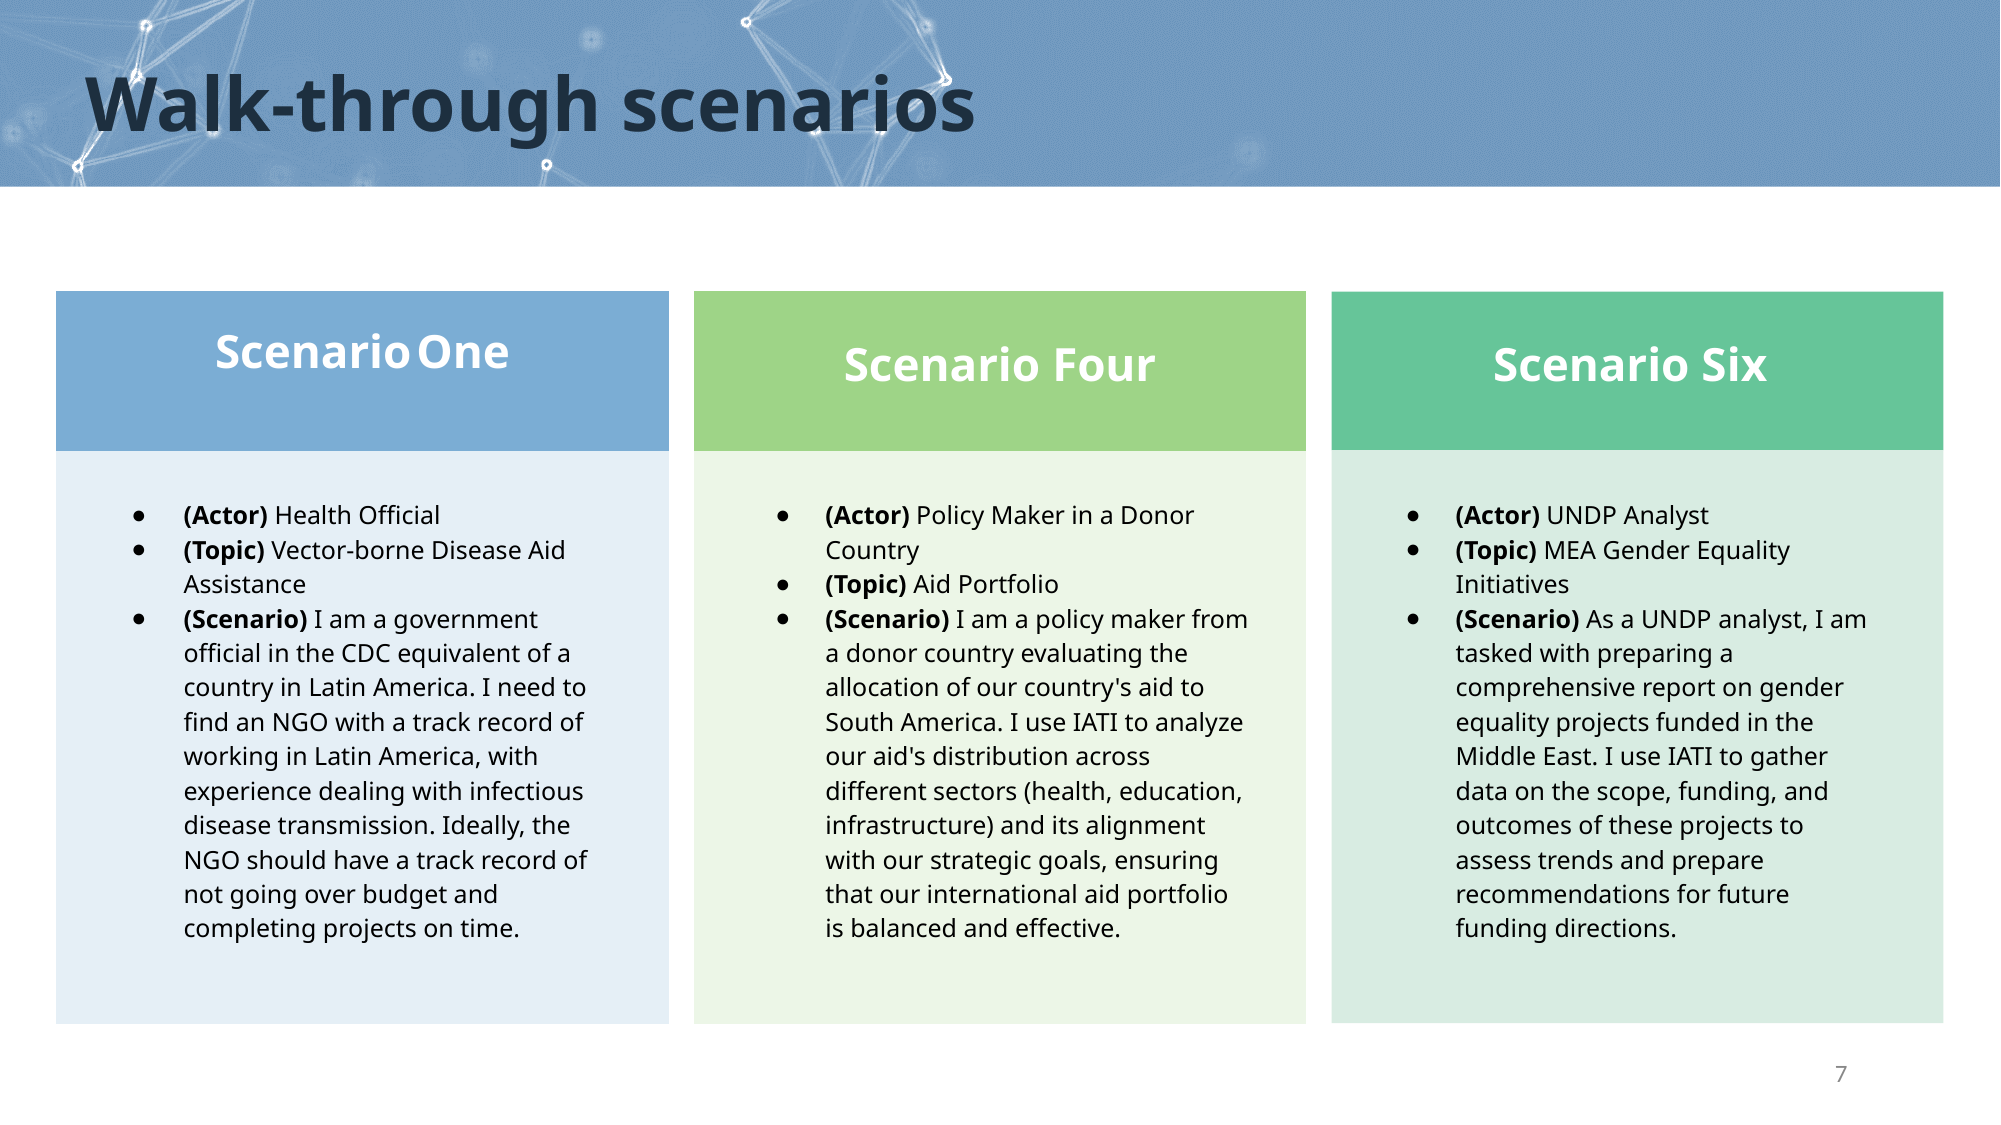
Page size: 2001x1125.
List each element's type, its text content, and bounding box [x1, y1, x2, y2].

text_box Scenario Six [1349, 326, 1912, 407]
text_box [0, 186, 2000, 1125]
text_box (Actor) Health Official (Topic) Vector-borne Disease Aid Assistance (Scenario) I am a government official in the CDC equivalent of a country in Latin America. I need to find an NGO with a track record of working in Latin America, with experience dealing with infectious disease transmission. Ideally, the NGO should have a track record of not going over budget and completing projects on time. [93, 480, 623, 985]
picture [56, 291, 669, 1024]
text_box (Actor) UNDP Analyst (Topic) MEA Gender Equality Initiatives (Scenario) As a UNDP analyst, I am tasked with preparing a comprehensive report on gender equality projects funded in the Middle East. I use IATI to gather data on the scope, funding, and outcomes of these projects to assess trends and prepare recommendations for future funding directions. [1365, 480, 1895, 985]
slide_number <number> [1412, 1042, 1863, 1103]
text_box (Actor) Policy Maker in a Donor Country (Topic) Aid Portfolio (Scenario) I am a policy maker from a donor country evaluating the allocation of our country's aid to South America. I use IATI to analyze our aid's distribution across different sectors (health, education, infrastructure) and its alignment with our strategic goals, ensuring that our international aid portfolio is balanced and effective. [735, 480, 1265, 985]
picture [694, 291, 1306, 1024]
text_box Scenario One [74, 314, 651, 394]
picture [0, 0, 2000, 186]
text_box Walk-through scenarios [70, 40, 1796, 174]
text_box Scenario Four [719, 326, 1281, 407]
